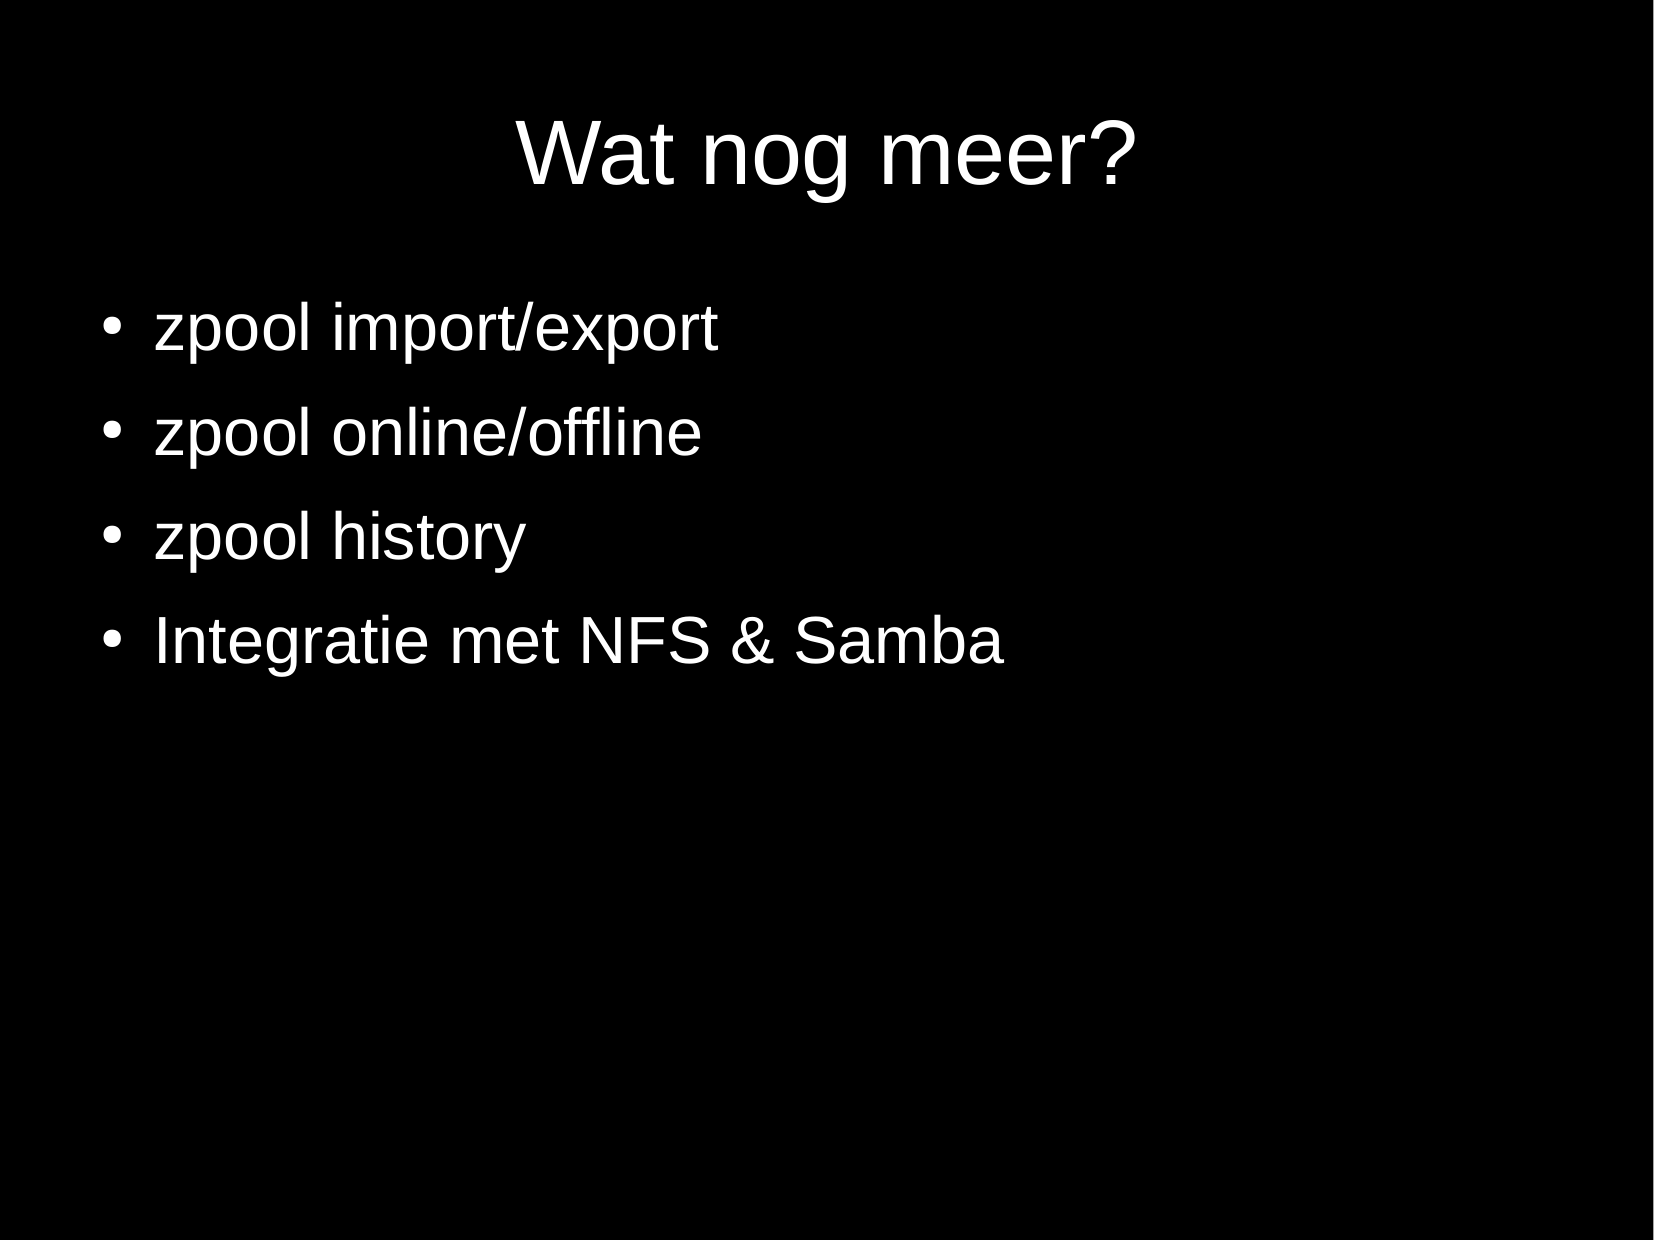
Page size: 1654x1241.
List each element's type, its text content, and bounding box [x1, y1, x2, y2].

list zpool import/export zpool online/offline zpool history Integratie met NFS & Samba [82, 290, 1571, 1010]
title Wat nog meer? [82, 49, 1571, 257]
